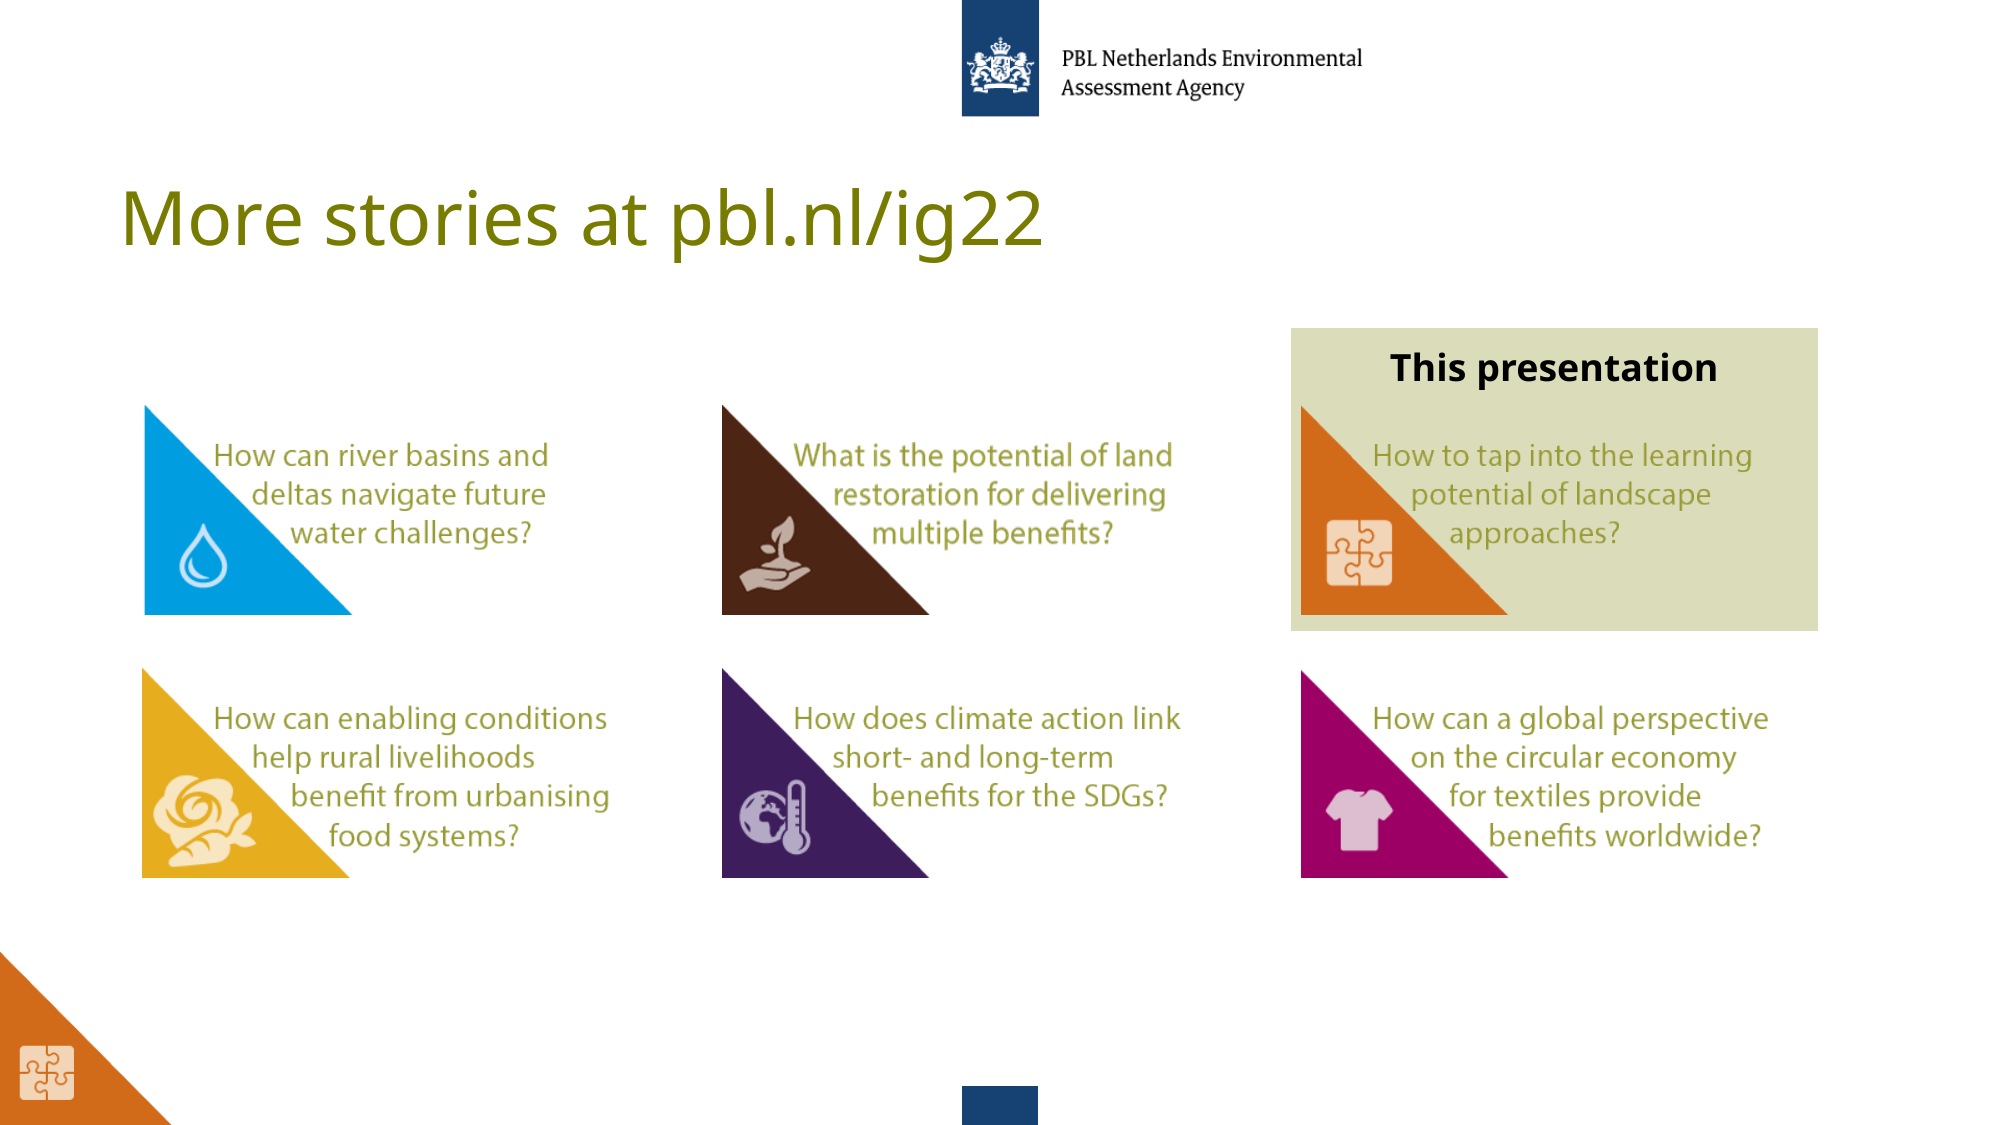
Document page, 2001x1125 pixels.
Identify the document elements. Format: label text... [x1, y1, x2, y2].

picture [1301, 668, 1808, 878]
picture [722, 405, 1228, 615]
picture [722, 668, 1228, 878]
picture [180, 524, 227, 588]
picture [142, 405, 649, 615]
picture [142, 668, 649, 878]
text_box This presentation [1346, 336, 1763, 398]
title More stories at pbl.nl/ig22 [104, 172, 1897, 329]
picture [1301, 405, 1808, 615]
text_box [1291, 329, 1818, 631]
